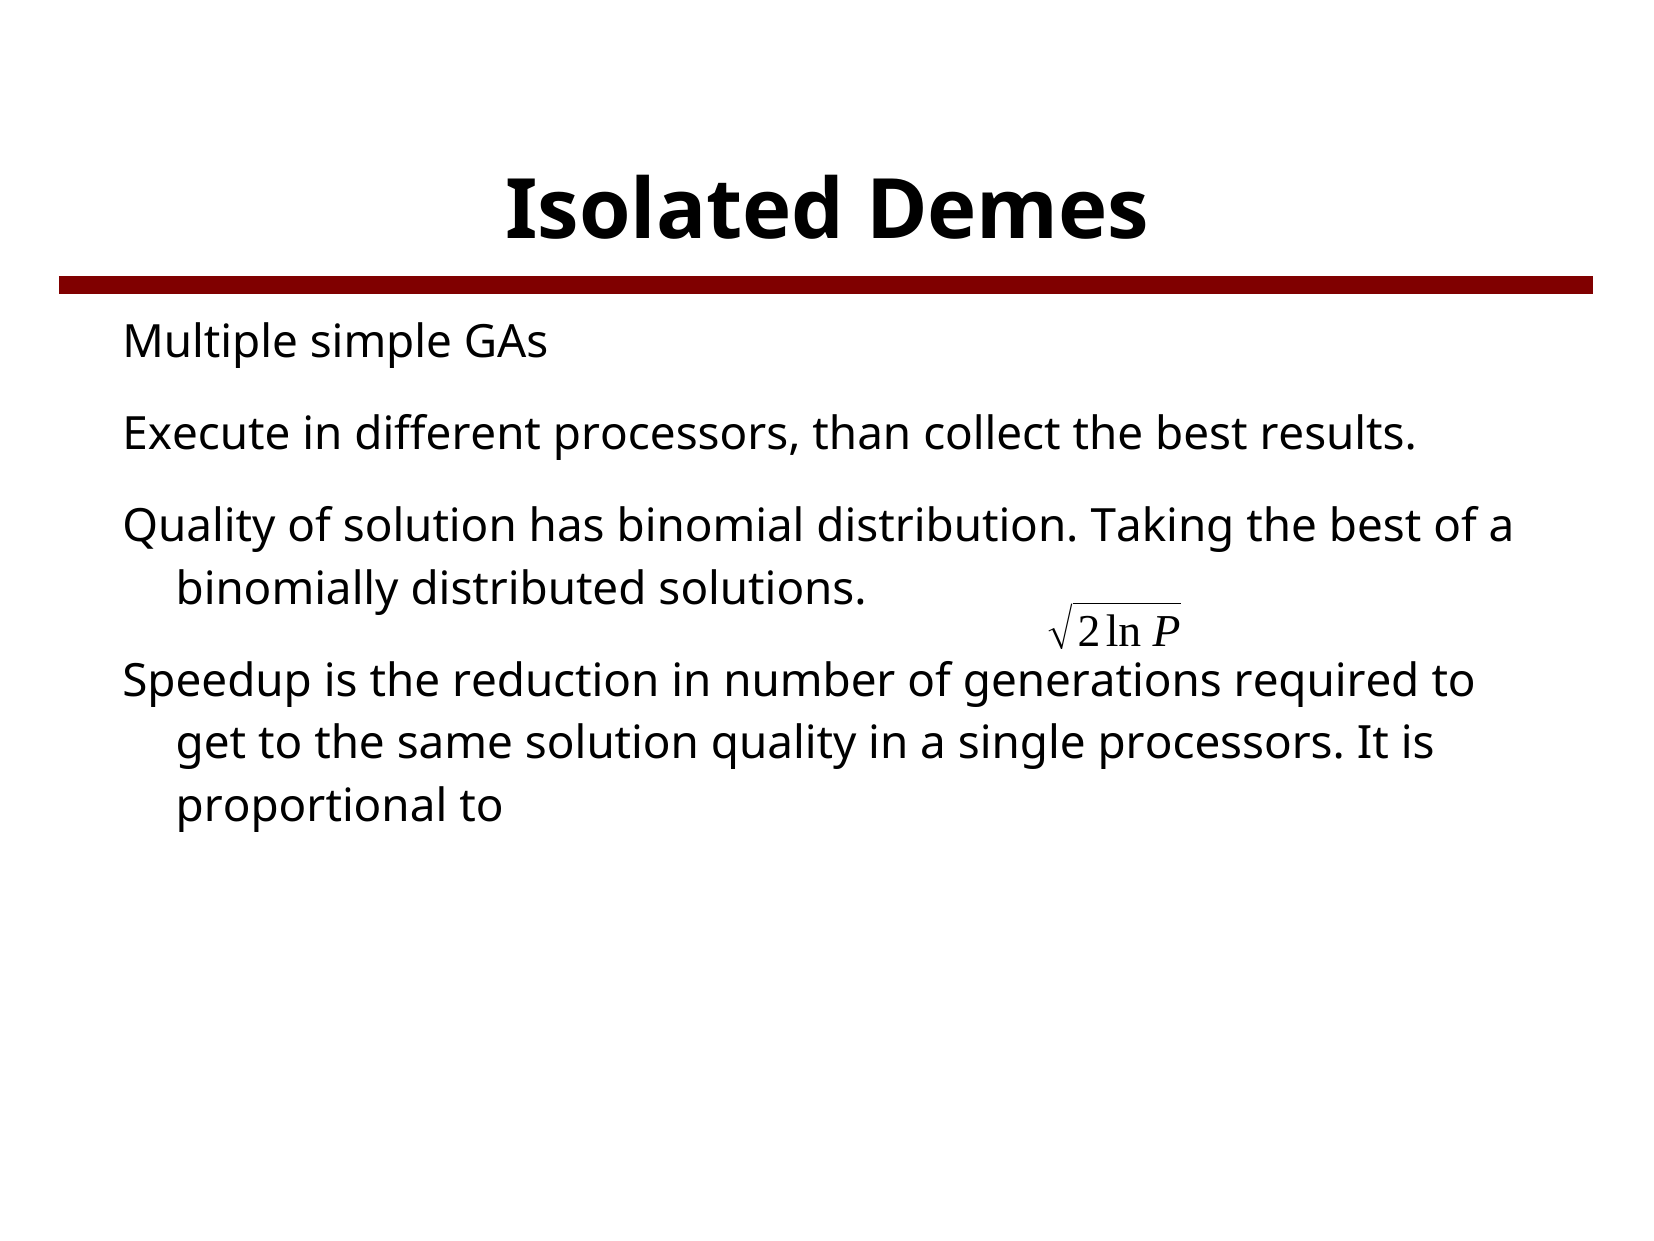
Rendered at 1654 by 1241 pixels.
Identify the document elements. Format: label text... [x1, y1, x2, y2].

chart [1041, 601, 1186, 656]
title Isolated Demes [121, 102, 1534, 311]
list Multiple simple GAs Execute in different processors, than collect the best results. Quality of solution has binomial distribution. Taking the best of a binomially distributed solutions. Speedup is the reduction in number of generations required to get to the same solution quality in a single processors. It is proportional to [104, 308, 1517, 1091]
